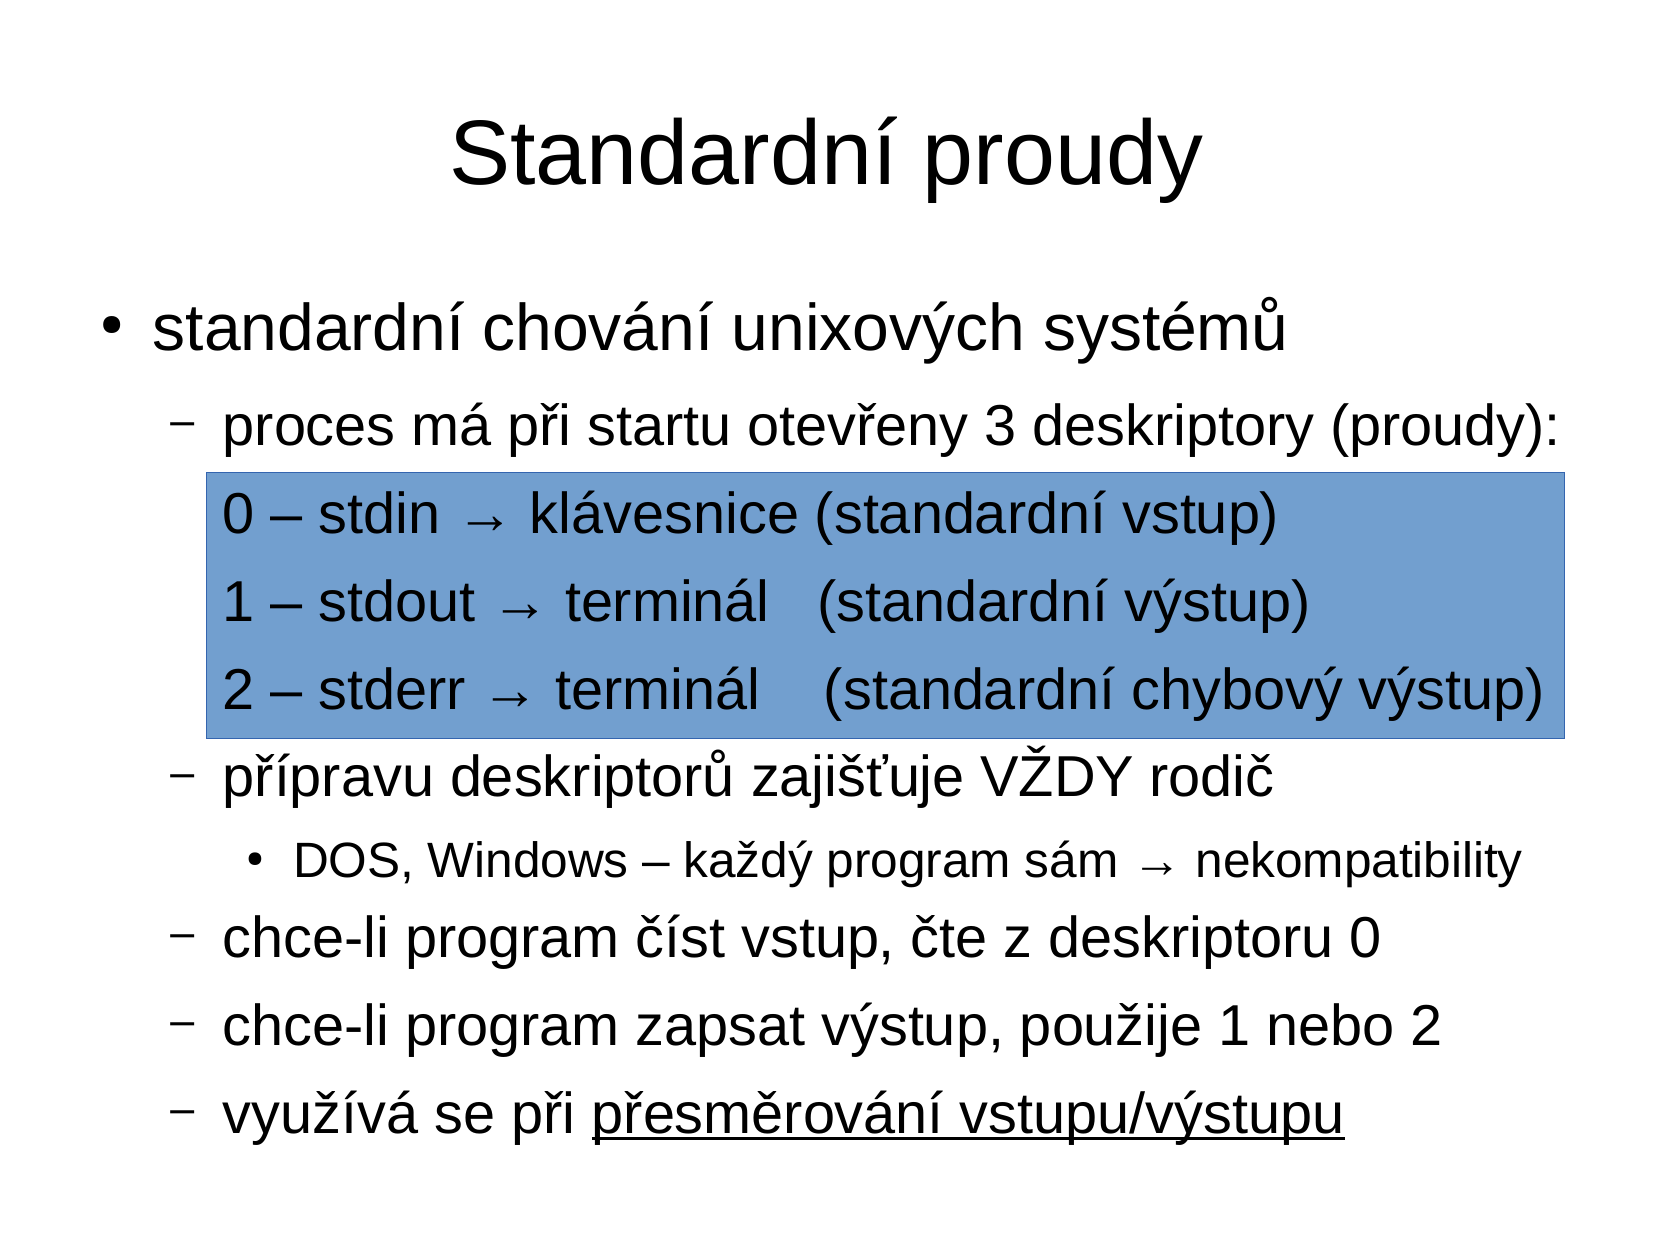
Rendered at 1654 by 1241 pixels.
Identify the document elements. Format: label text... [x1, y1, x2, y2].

list standardní chování unixových systémů proces má při startu otevřeny 3 deskriptory (proudy): 0 – stdin → klávesnice (standardní vstup) 1 – stdout → terminál (standardní výstup) 2 – stderr → terminál (standardní chybový výstup) přípravu deskriptorů zajišťuje VŽDY rodič DOS, Windows – každý program sám → nekompatibility chce-li program číst vstup, čte z deskriptoru 0 chce-li program zapsat výstup, použije 1 nebo 2 využívá se při přesměrování vstupu/výstupu [82, 290, 1595, 1152]
title Standardní proudy [82, 56, 1571, 250]
